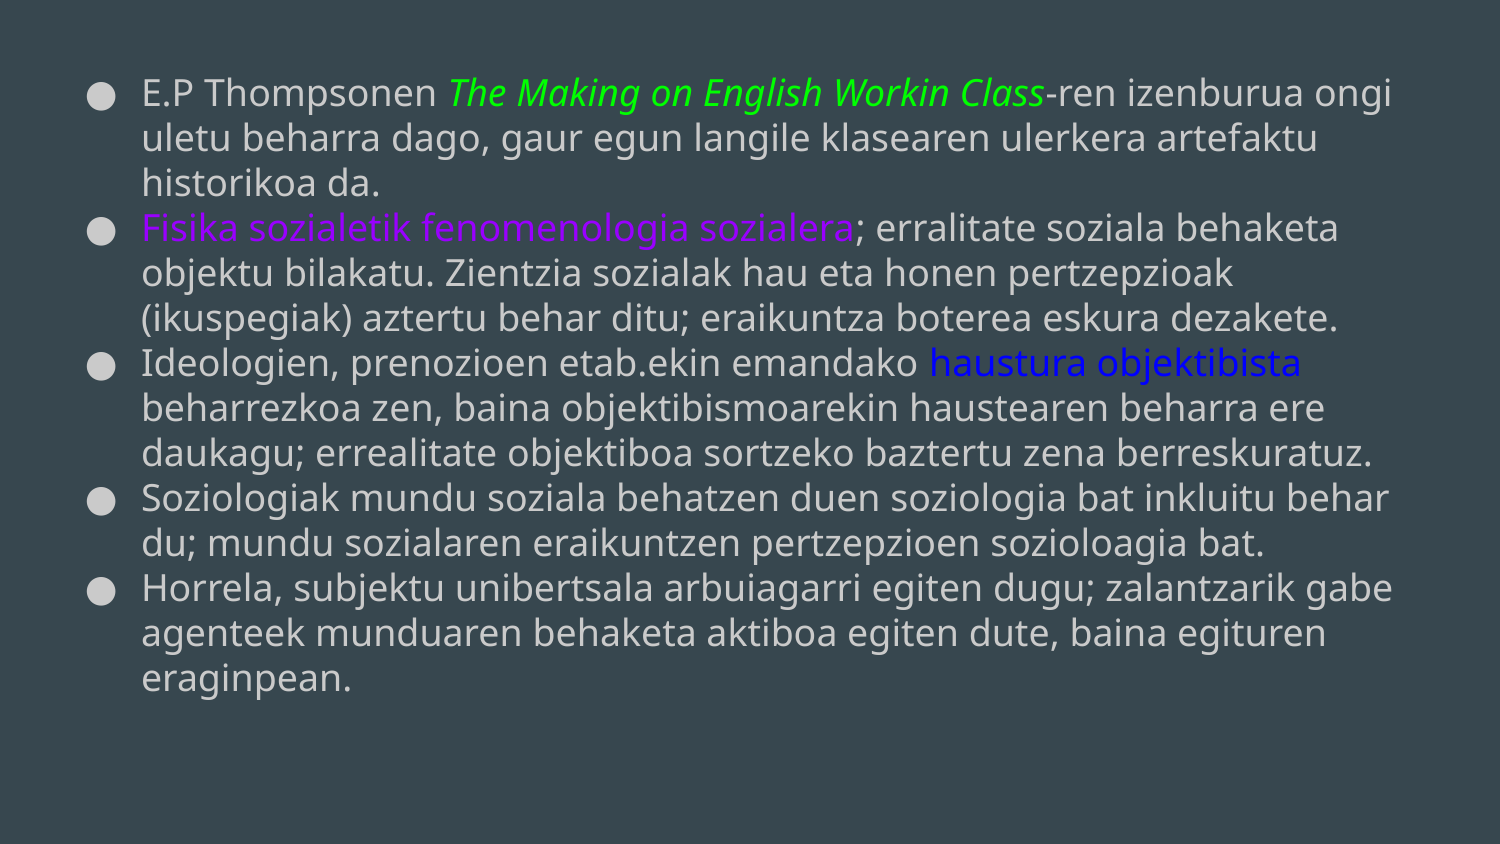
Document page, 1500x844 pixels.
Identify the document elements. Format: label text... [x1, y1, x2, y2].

list E.P Thompsonen The Making on English Workin Class-ren izenburua ongi uletu beharra dago, gaur egun langile klasearen ulerkera artefaktu historikoa da. Fisika sozialetik fenomenologia sozialera; erralitate soziala behaketa objektu bilakatu. Zientzia sozialak hau eta honen pertzepzioak (ikuspegiak) aztertu behar ditu; eraikuntza boterea eskura dezakete. Ideologien, prenozioen etab.ekin emandako haustura objektibista beharrezkoa zen, baina objektibismoarekin haustearen beharra ere daukagu; errealitate objektiboa sortzeko baztertu zena berreskuratuz. Soziologiak mundu soziala behatzen duen soziologia bat inkluitu behar du; mundu sozialaren eraikuntzen pertzepzioen sozioloagia bat. Horrela, subjektu unibertsala arbuiagarri egiten dugu; zalantzarik gabe agenteek munduaren behaketa aktiboa egiten dute, baina egituren eraginpean. [51, 54, 1449, 750]
